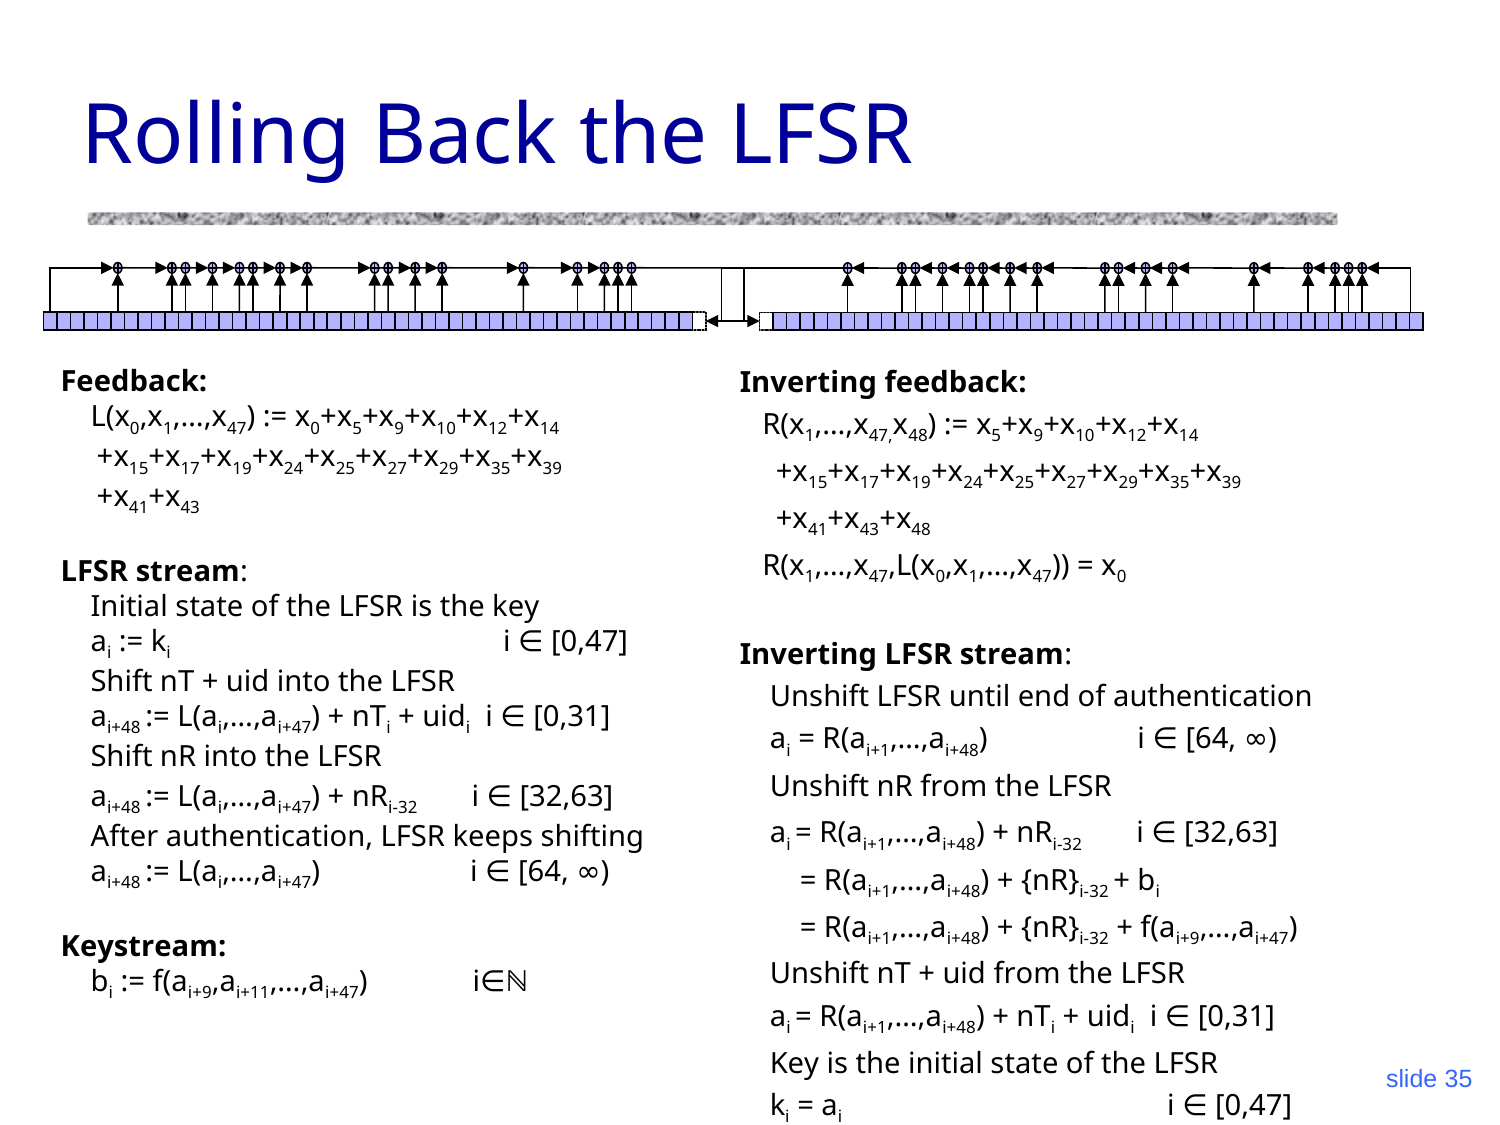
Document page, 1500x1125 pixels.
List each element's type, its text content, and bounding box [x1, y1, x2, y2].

text_box [613, 262, 622, 273]
text_box [911, 262, 920, 274]
text_box [303, 262, 311, 273]
text_box [774, 312, 1424, 330]
text_box [1304, 262, 1313, 274]
text_box [235, 262, 244, 274]
text_box [1331, 262, 1340, 274]
text_box slide <number> [1174, 1025, 1488, 1101]
text_box [1249, 262, 1258, 274]
text_box [1006, 262, 1015, 274]
text_box [438, 262, 447, 273]
text_box [1033, 262, 1042, 274]
text_box [573, 262, 582, 273]
text_box [248, 262, 257, 273]
text_box [276, 262, 285, 273]
text_box [897, 262, 906, 274]
text_box [113, 262, 122, 273]
text_box [627, 262, 636, 274]
text_box [370, 262, 379, 273]
text_box [1168, 262, 1177, 274]
text_box [208, 262, 217, 274]
text_box [965, 262, 974, 274]
text_box [384, 262, 393, 273]
text_box [411, 262, 420, 273]
list Feedback: L(x0,x1,…,x47) := x0+x5+x9+x10+x12+x14 +x15+x17+x19+x24+x25+x27+x29+x35+x39 +x41+x43 LFSR stream: Initial state of the LFSR is the key ai := ki i ∈ [0,47] Shift nT + uid into the LFSR ai+48 := L(ai,…,ai+47) + nTi + uidi i ∈ [0,31] Shift nR into the LFSR ai+48 := L(ai,…,ai+47) + nRi-32 i ∈ [32,63] After authentication, LFSR keeps shifting ai+48 := L(ai,…,ai+47) i ∈ [64, ∞) Keystream: bi := f(ai+9,ai+11,…,ai+47) i∈ℕ [45, 355, 725, 1034]
text_box [600, 262, 609, 274]
text_box [843, 262, 852, 274]
text_box [1114, 262, 1123, 274]
text_box [1141, 262, 1150, 274]
text_box [1358, 262, 1367, 274]
text_box [1344, 262, 1353, 274]
text_box [519, 262, 528, 273]
text_box [979, 262, 988, 274]
text_box [181, 262, 190, 273]
text_box [43, 312, 692, 330]
text_box [167, 262, 176, 273]
picture [87, 212, 1338, 226]
title Rolling Back the LFSR [66, 37, 1342, 188]
text_box [1100, 262, 1109, 274]
text_box [938, 262, 947, 274]
text_box Inverting feedback: R(x1,…,x47,x48) := x5+x9+x10+x12+x14 +x15+x17+x19+x24+x25+x27+x29+x35+x39 +x41+x43+x48 R(x1,…,x47,L(x0,x1,…,x47)) = x0 Inverting LFSR stream: Unshift LFSR until end of authentication ai = R(ai+1,…,ai+48) i ∈ [64, ∞) Unshift nR from the LFSR ai = R(ai+1,…,ai+48) + nRi-32 i ∈ [32,63] = R(ai+1,…,ai+48) + {nR}i-32 + bi = R(ai+1,…,ai+48) + {nR}i-32 + f(ai+9,…,ai+47) Unshift nT + uid from the LFSR ai = R(ai+1,…,ai+48) + nTi + uidi i ∈ [0,31] Key is the initial state of the LFSR ki = ai i ∈ [0,47] [725, 355, 1397, 1125]
